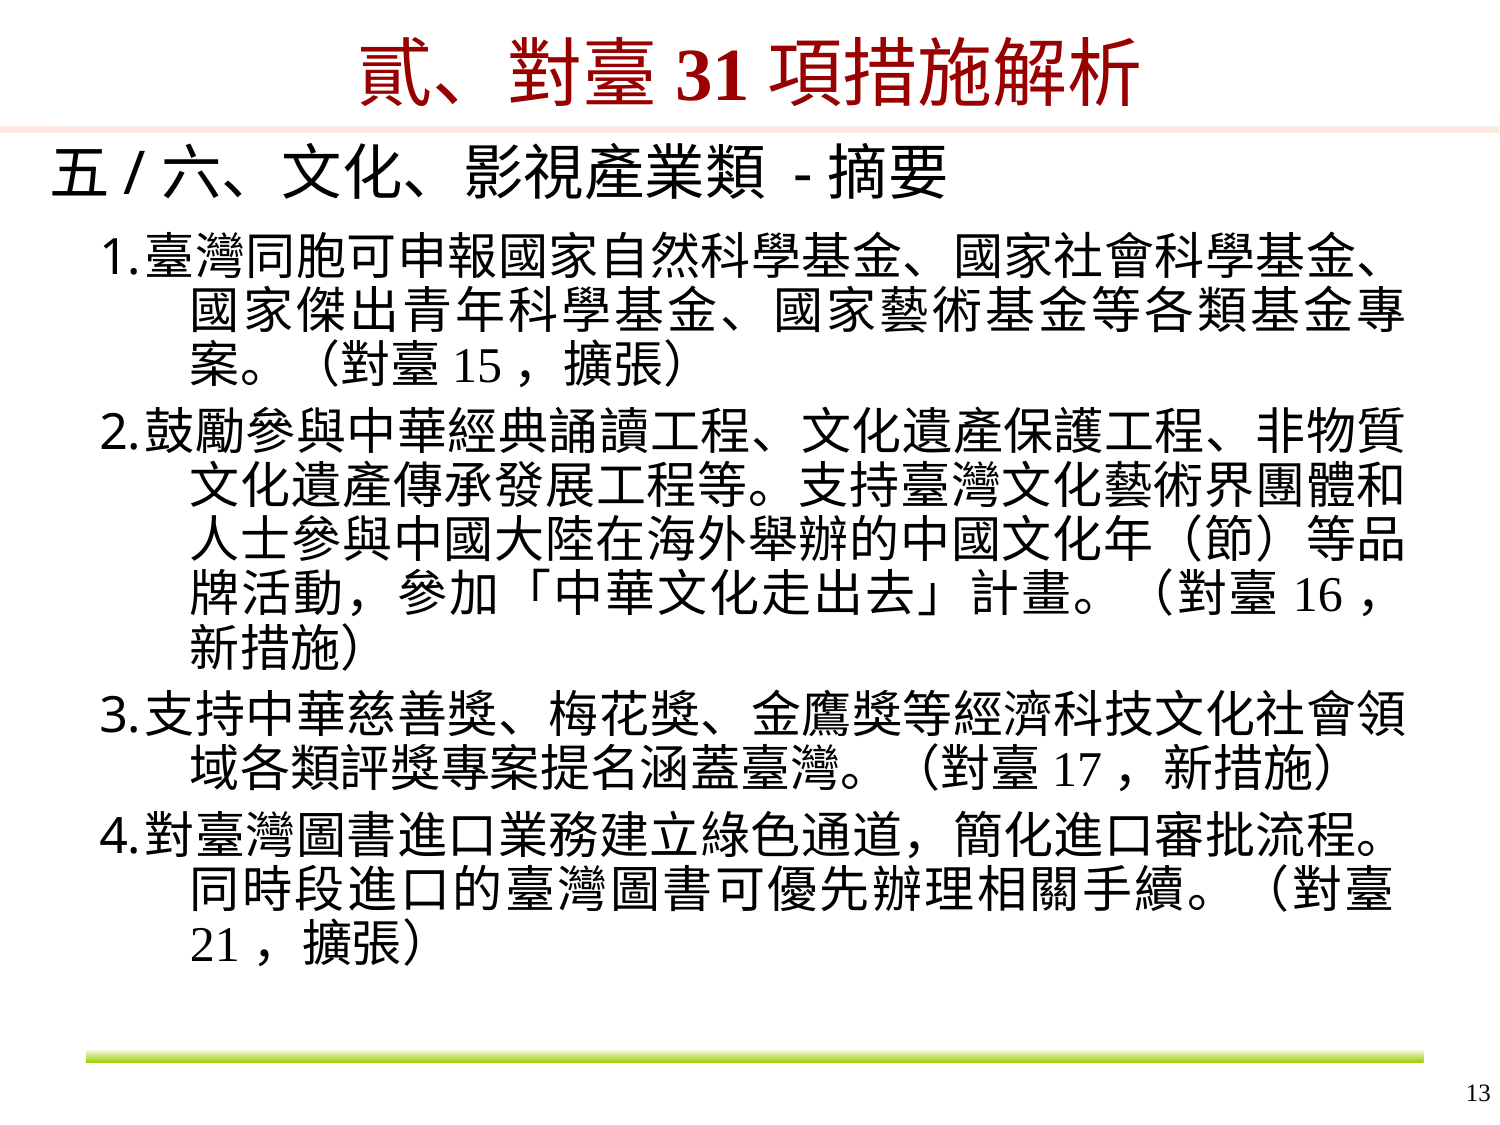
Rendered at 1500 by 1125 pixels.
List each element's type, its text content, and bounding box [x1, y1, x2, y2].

text_box 五/六、文化、影視產業類 -摘要 [17, 86, 981, 204]
text_box 貳、對臺31項措施解析 [0, 9, 1500, 109]
text_box 13 [1458, 1068, 1500, 1115]
text_box 臺灣同胞可申報國家自然科學基金、國家社會科學基金、國家傑出青年科學基金、國家藝術基金等各類基金專案。（對臺15，擴張） 鼓勵參與中華經典誦讀工程、文化遺產保護工程、非物質文化遺產傳承發展工程等。支持臺灣文化藝術界團體和人士參與中國大陸在海外舉辦的中國文化年（節）等品牌活動，參加「中華文化走出去」計畫。（對臺16，新措施） 支持中華慈善獎、梅花獎、金鷹獎等經濟科技文化社會領域各類評獎專案提名涵蓋臺灣。（對臺17，新措施） 對臺灣圖書進口業務建立綠色通道，簡化進口審批流程。同時段進口的臺灣圖書可優先辦理相關手續。（對臺21，擴張） [91, 222, 1415, 933]
